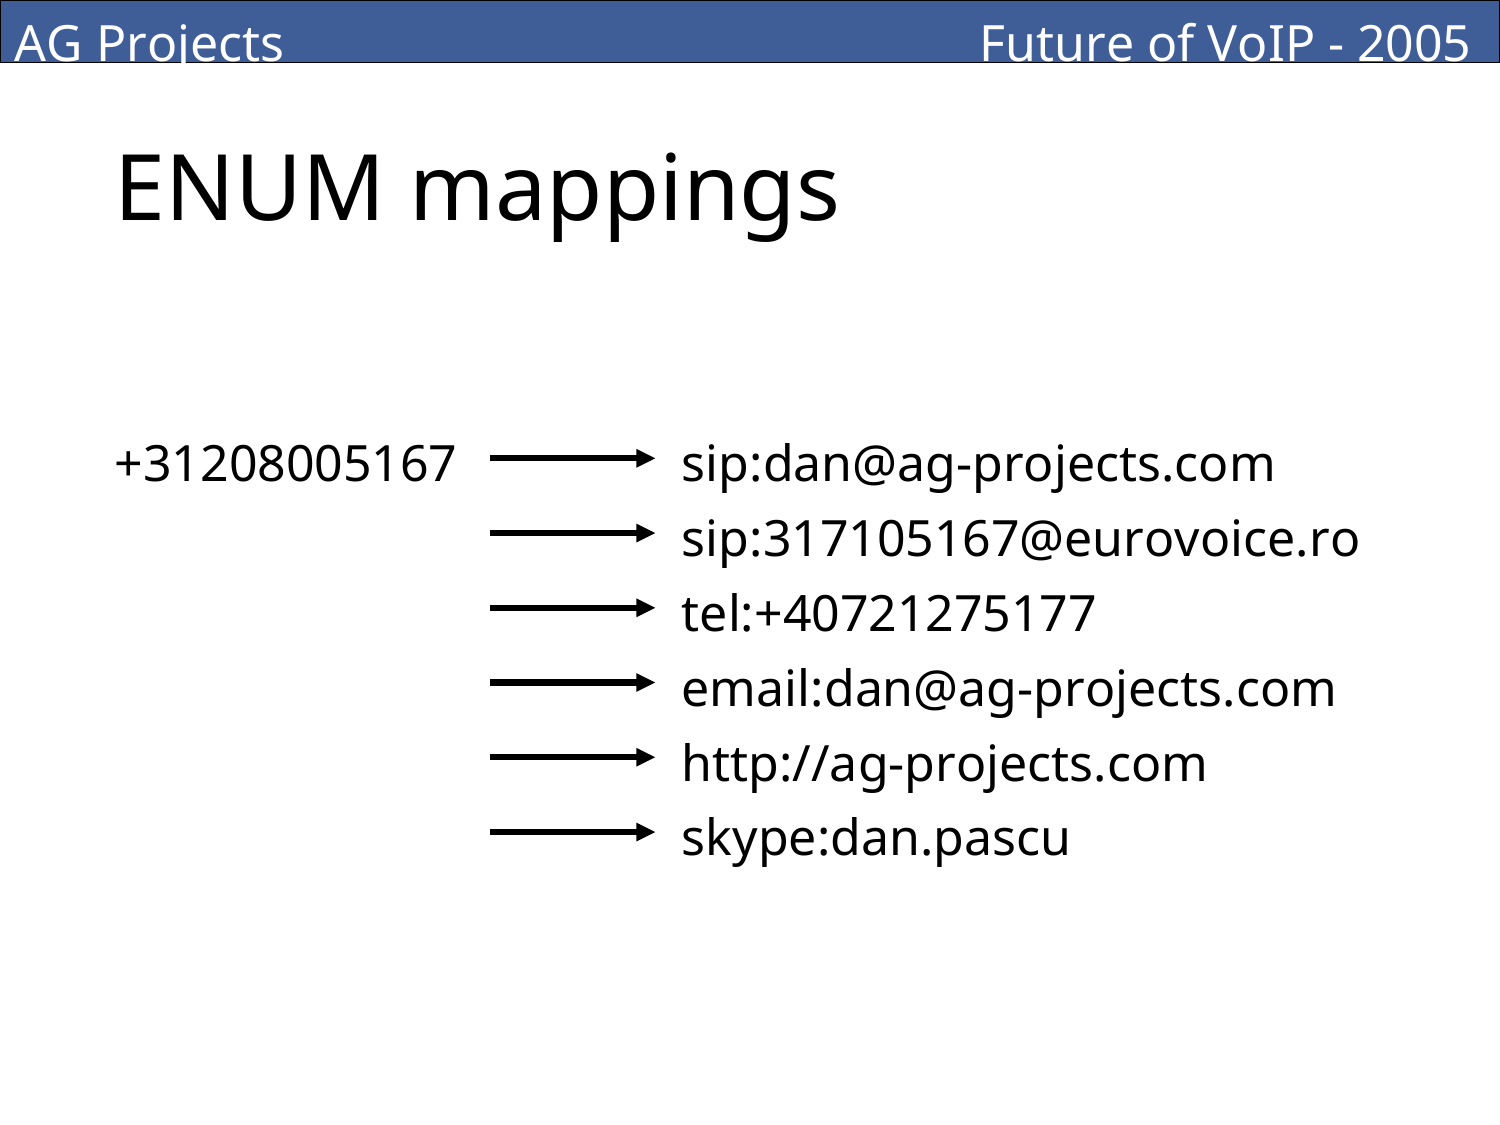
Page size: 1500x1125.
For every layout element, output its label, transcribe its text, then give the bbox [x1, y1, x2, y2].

text_box ENUM mappings [100, 115, 1400, 256]
text_box sip:317105167@eurovoice.ro [667, 495, 1412, 570]
text_box http://ag-projects.com [667, 719, 1412, 794]
text_box +31208005167 [100, 420, 479, 496]
text_box tel:+40721275177 [667, 570, 1412, 645]
text_box skype:dan.pascu [667, 794, 1412, 870]
text_box sip:dan@ag-projects.com [667, 420, 1412, 495]
text_box email:dan@ag-projects.com [667, 645, 1412, 719]
